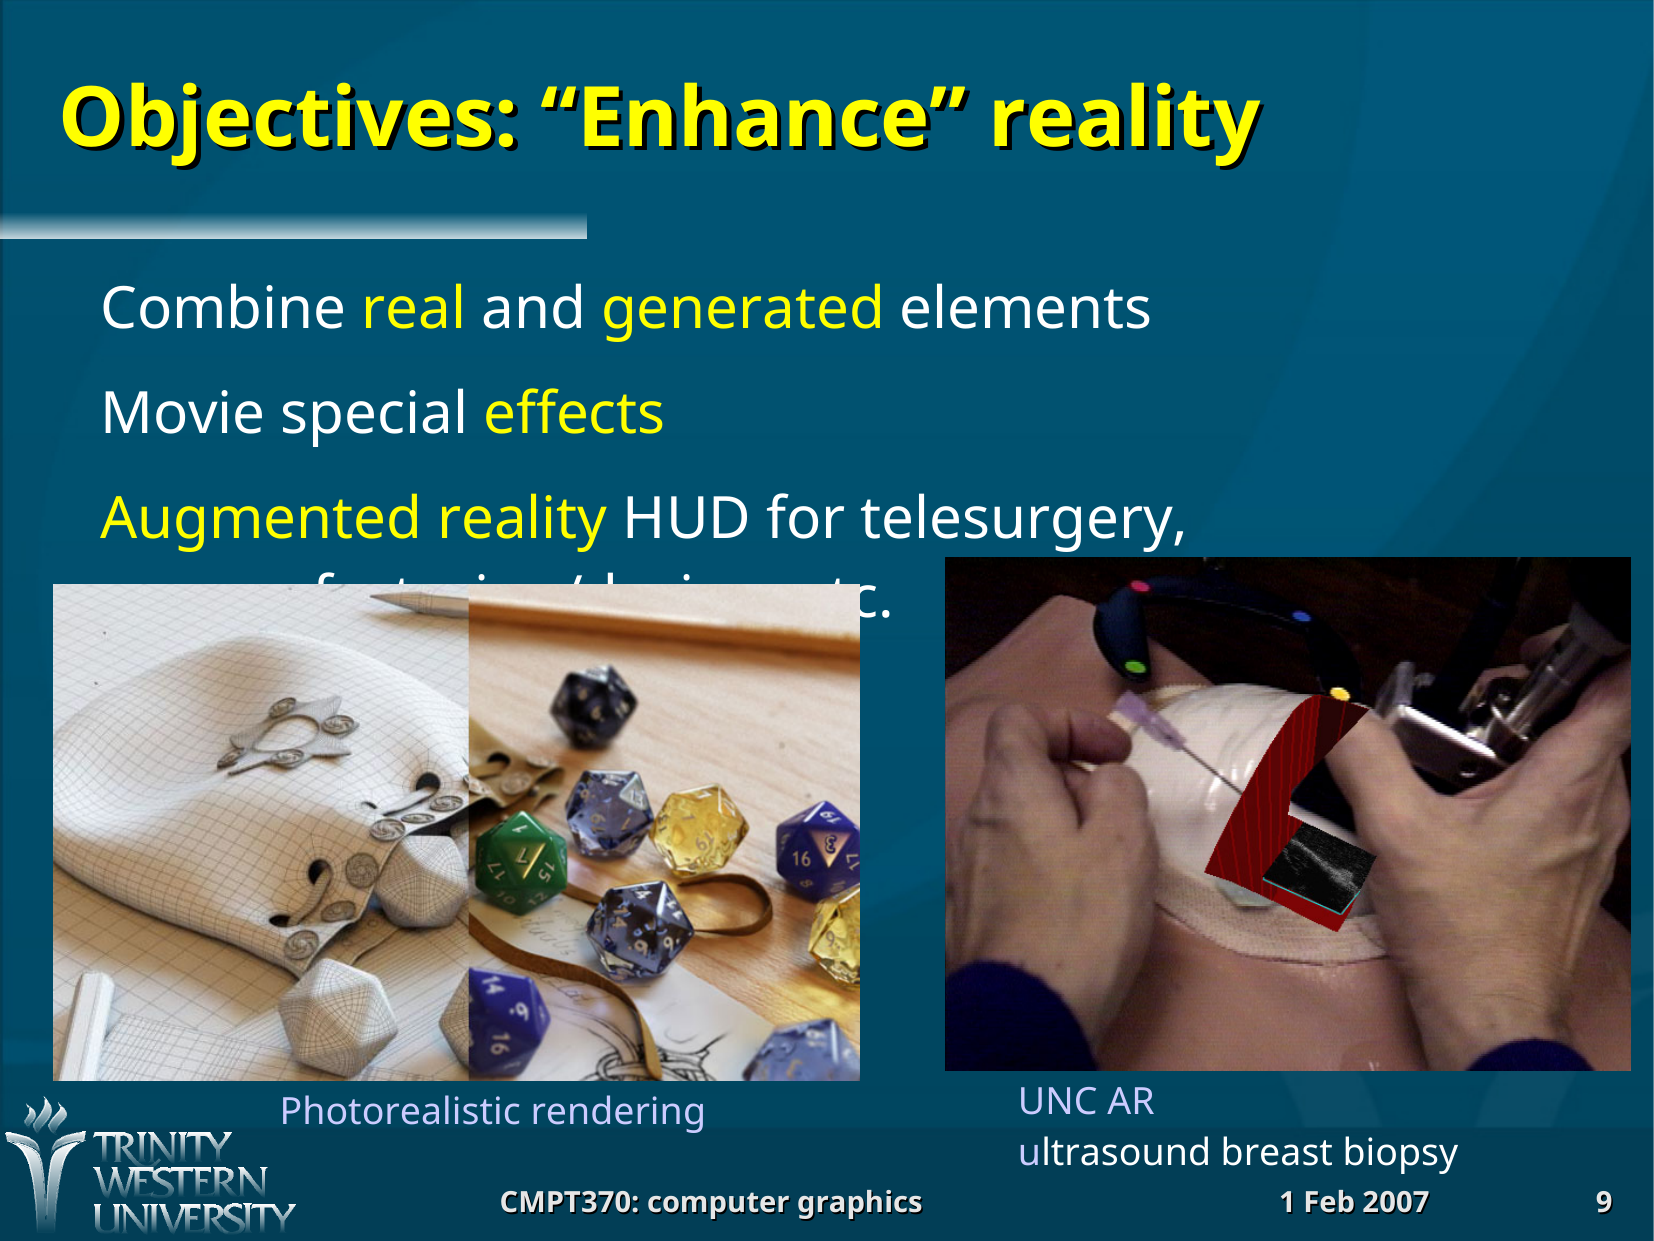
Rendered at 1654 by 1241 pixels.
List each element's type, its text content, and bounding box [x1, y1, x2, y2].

text_box UNC AR ultrasound breast biopsy [1003, 1075, 1489, 1176]
picture [54, 584, 860, 1080]
text_box Photorealistic rendering [264, 1081, 733, 1139]
picture [946, 558, 1654, 1126]
title Objectives: “Enhance” reality [59, 19, 1548, 208]
list Combine real and generated elements Movie special effects Augmented reality HUD for telesurgery, manufacturing/design, etc. [82, 266, 1571, 611]
picture [0, 233, 586, 238]
picture [0, 214, 586, 232]
picture [38, 1227, 54, 1232]
